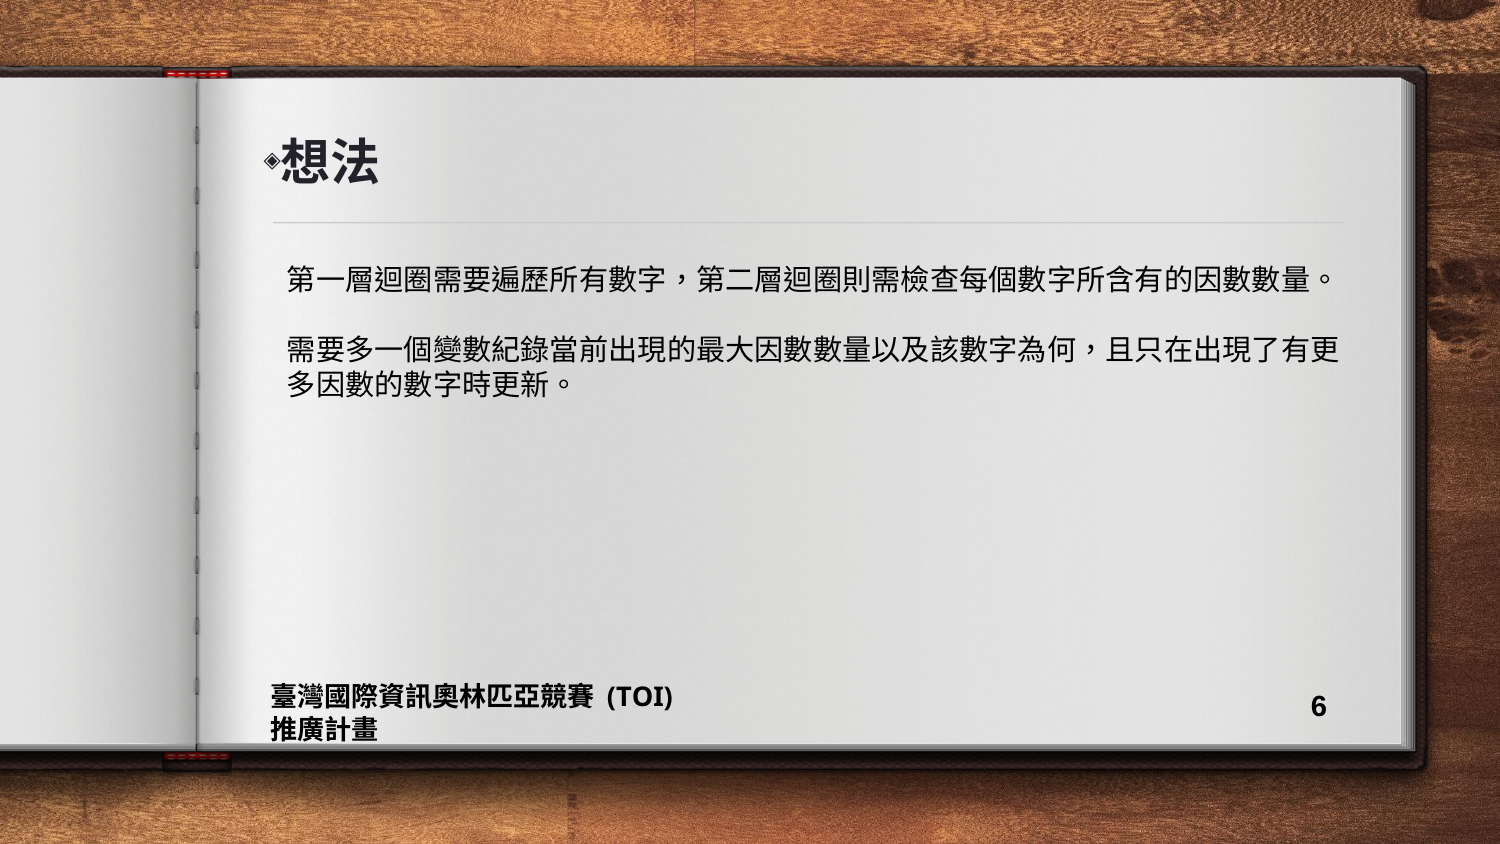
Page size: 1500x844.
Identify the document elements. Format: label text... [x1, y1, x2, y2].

text_box 想法 [248, 115, 1190, 205]
text_box 6 [1295, 672, 1386, 737]
text_box 第一層迴圈需要遍歷所有數字，第二層迴圈則需檢查每個數字所含有的因數數量。 需要多一個變數紀錄當前出現的最大因數數量以及該數字為何，且只在出現了有更多因數的數字時更新。 [271, 253, 1369, 411]
